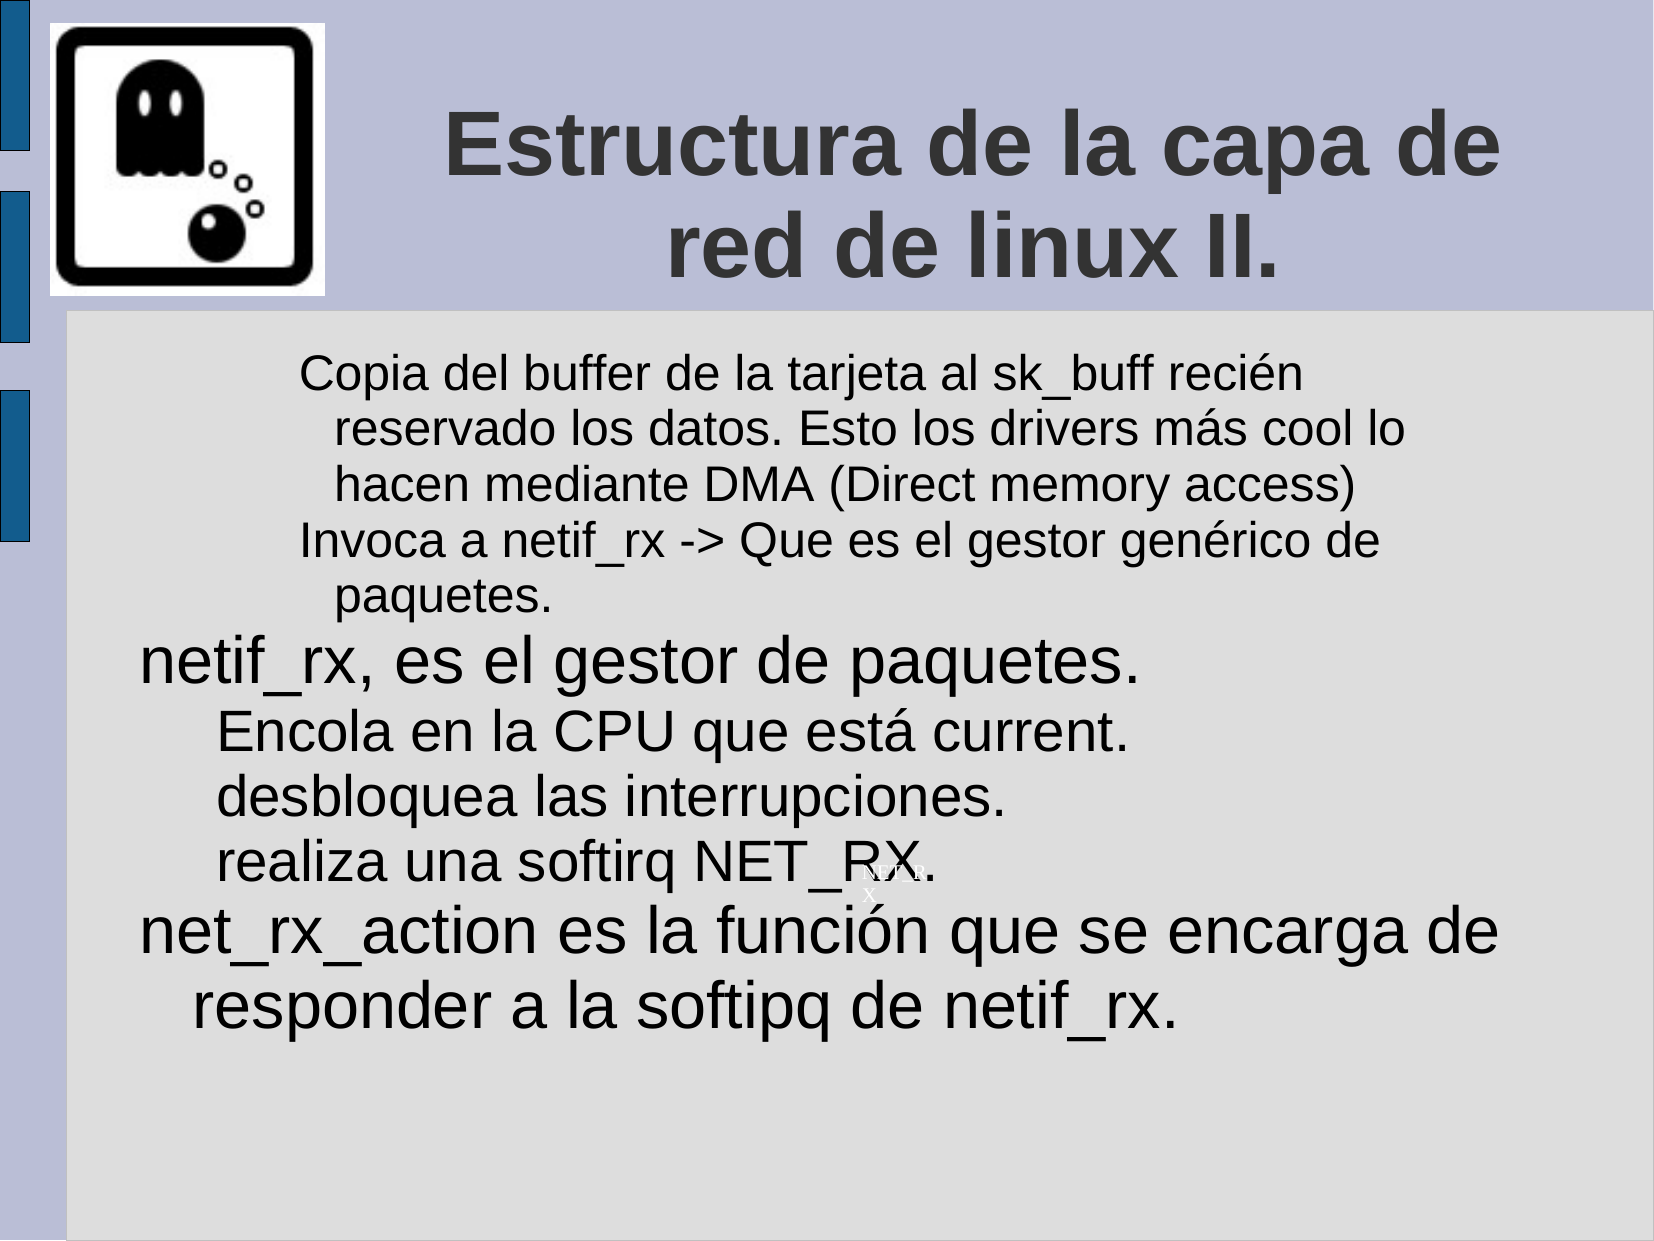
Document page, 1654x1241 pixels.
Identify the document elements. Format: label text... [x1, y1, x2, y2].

text_box NET_RX [861, 861, 941, 886]
list Copia del buffer de la tarjeta al sk_buff recién reservado los datos. Esto los drivers más cool lo hacen mediante DMA (Direct memory access) Invoca a netif_rx -> Que es el gestor genérico de paquetes. netif_rx, es el gestor de paquetes. Encola en la CPU que está current. desbloquea las interrupciones. realiza una softirq NET_RX. net_rx_action es la función que se encarga de responder a la softipq de netif_rx. [121, 344, 1534, 1151]
picture [50, 23, 325, 296]
title Estructura de la capa de red de linux II. [413, 87, 1534, 302]
